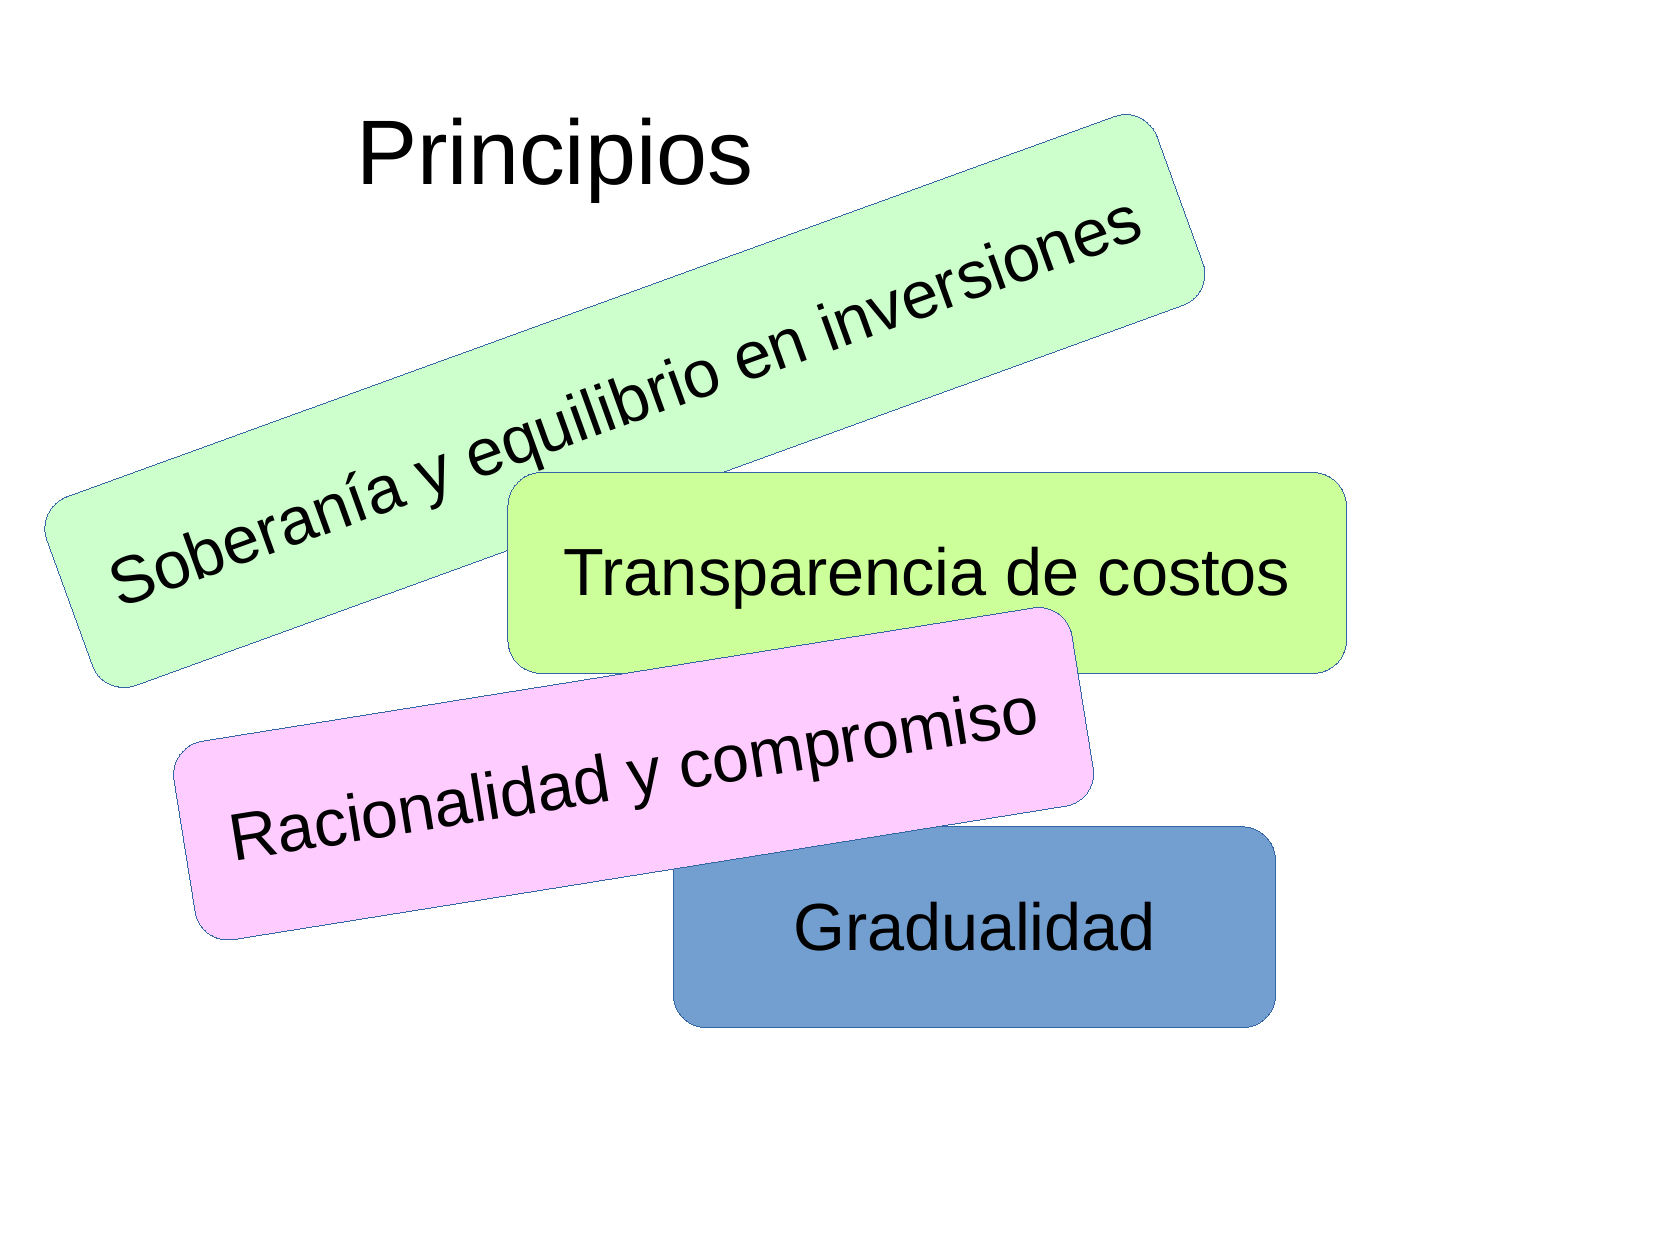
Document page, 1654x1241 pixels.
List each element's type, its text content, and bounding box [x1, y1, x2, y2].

text_box Racionalidad y compromiso [173, 607, 1094, 940]
text_box Gradualidad [673, 826, 1276, 1028]
title Principios [82, 49, 1028, 257]
text_box Transparencia de costos [507, 472, 1347, 674]
text_box Soberanía y equilibrio en inversiones [44, 114, 1205, 688]
